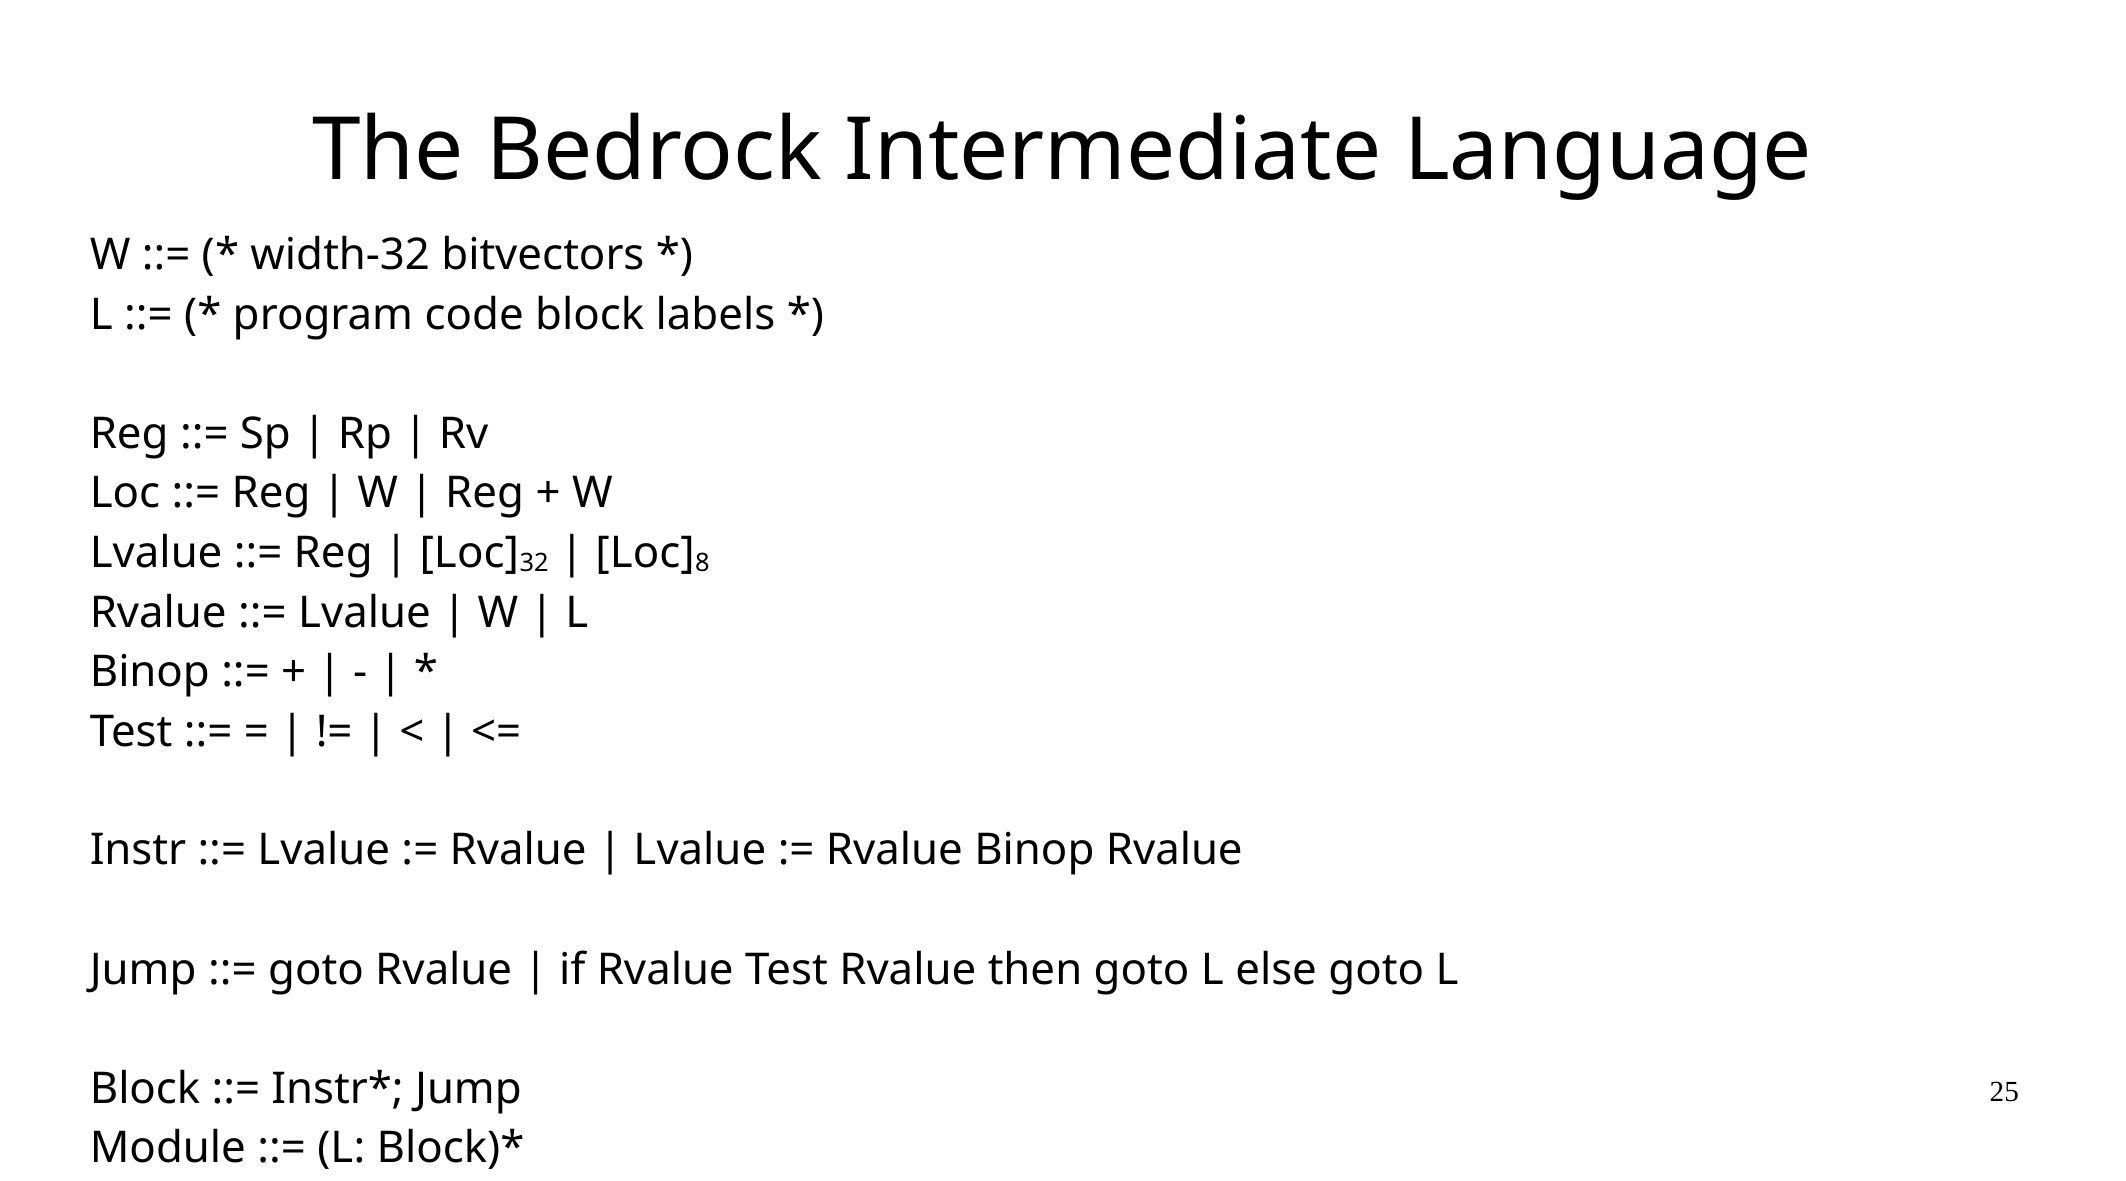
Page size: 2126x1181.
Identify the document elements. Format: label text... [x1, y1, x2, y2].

text_box W ::= (* width-32 bitvectors *) L ::= (* program code block labels *) Reg ::= Sp | Rp | Rv Loc ::= Reg | W | Reg + W Lvalue ::= Reg | [Loc]32 | [Loc]8 Rvalue ::= Lvalue | W | L Binop ::= + | - | * Test ::= = | != | < | <= Instr ::= Lvalue := Rvalue | Lvalue := Rvalue Binop Rvalue Jump ::= goto Rvalue | if Rvalue Test Rvalue then goto L else goto L Block ::= Instr*; Jump Module ::= (L: Block)* [75, 215, 1621, 1065]
title The Bedrock Intermediate Language [106, 47, 2020, 245]
